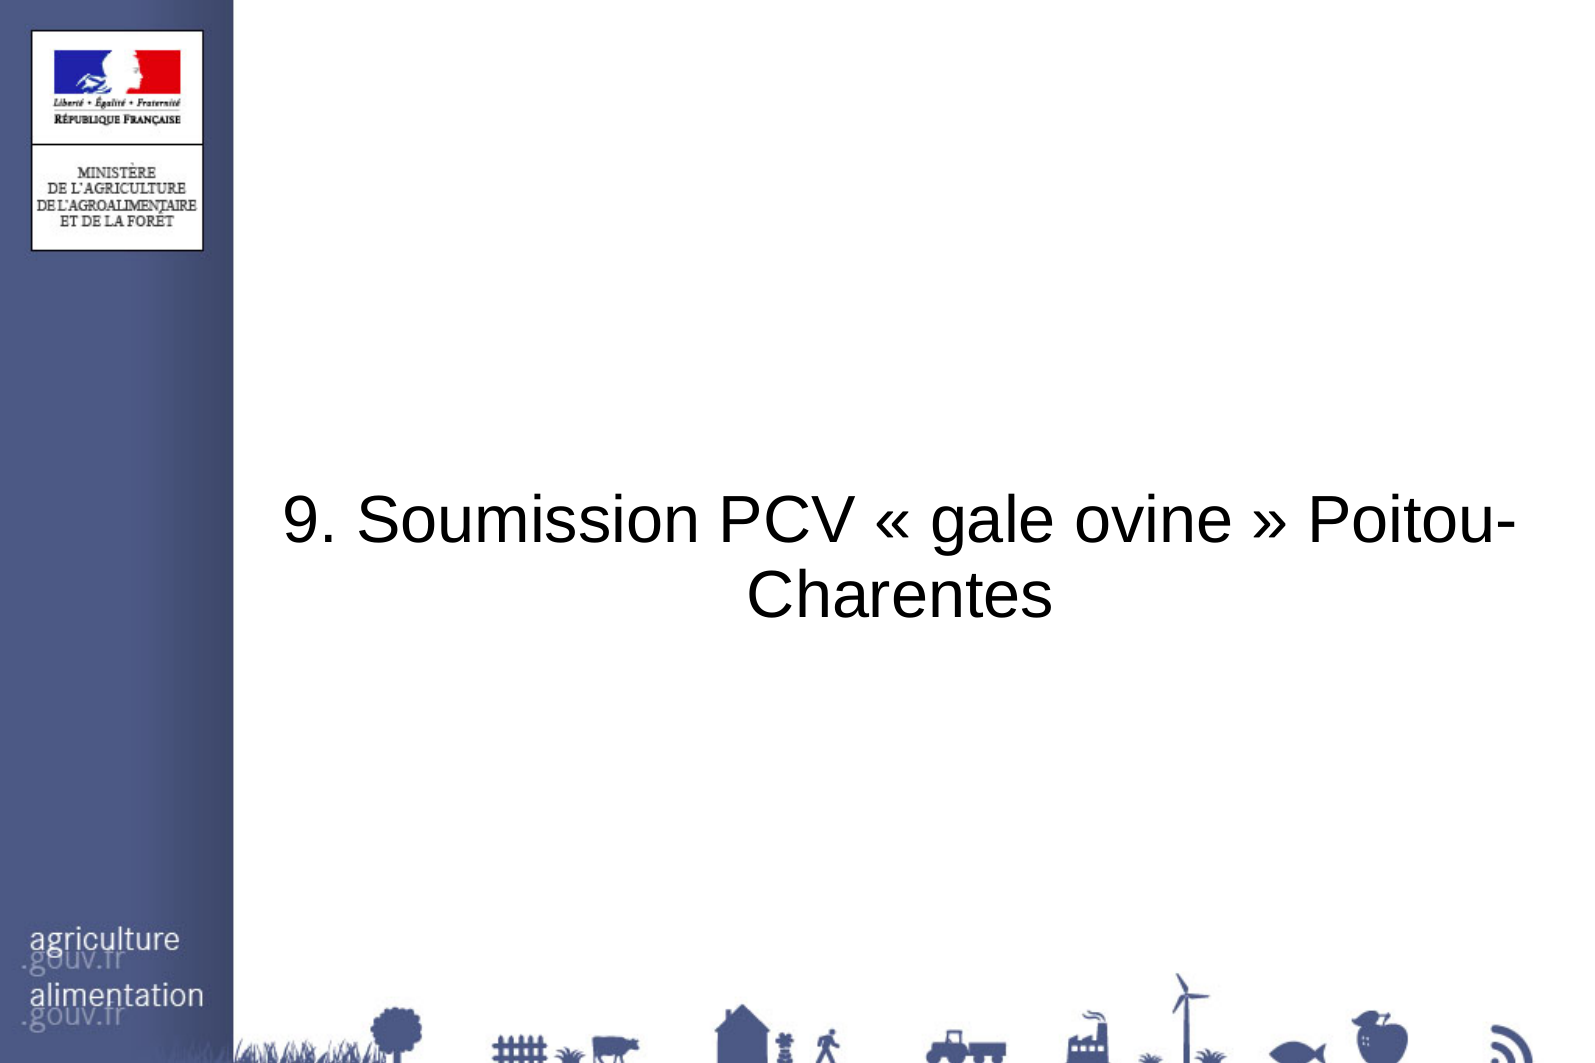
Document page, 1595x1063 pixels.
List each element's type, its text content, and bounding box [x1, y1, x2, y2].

picture [0, 0, 1595, 1063]
subtitle 9. Soumission PCV « gale ovine » Poitou-Charentes [265, 248, 1536, 866]
